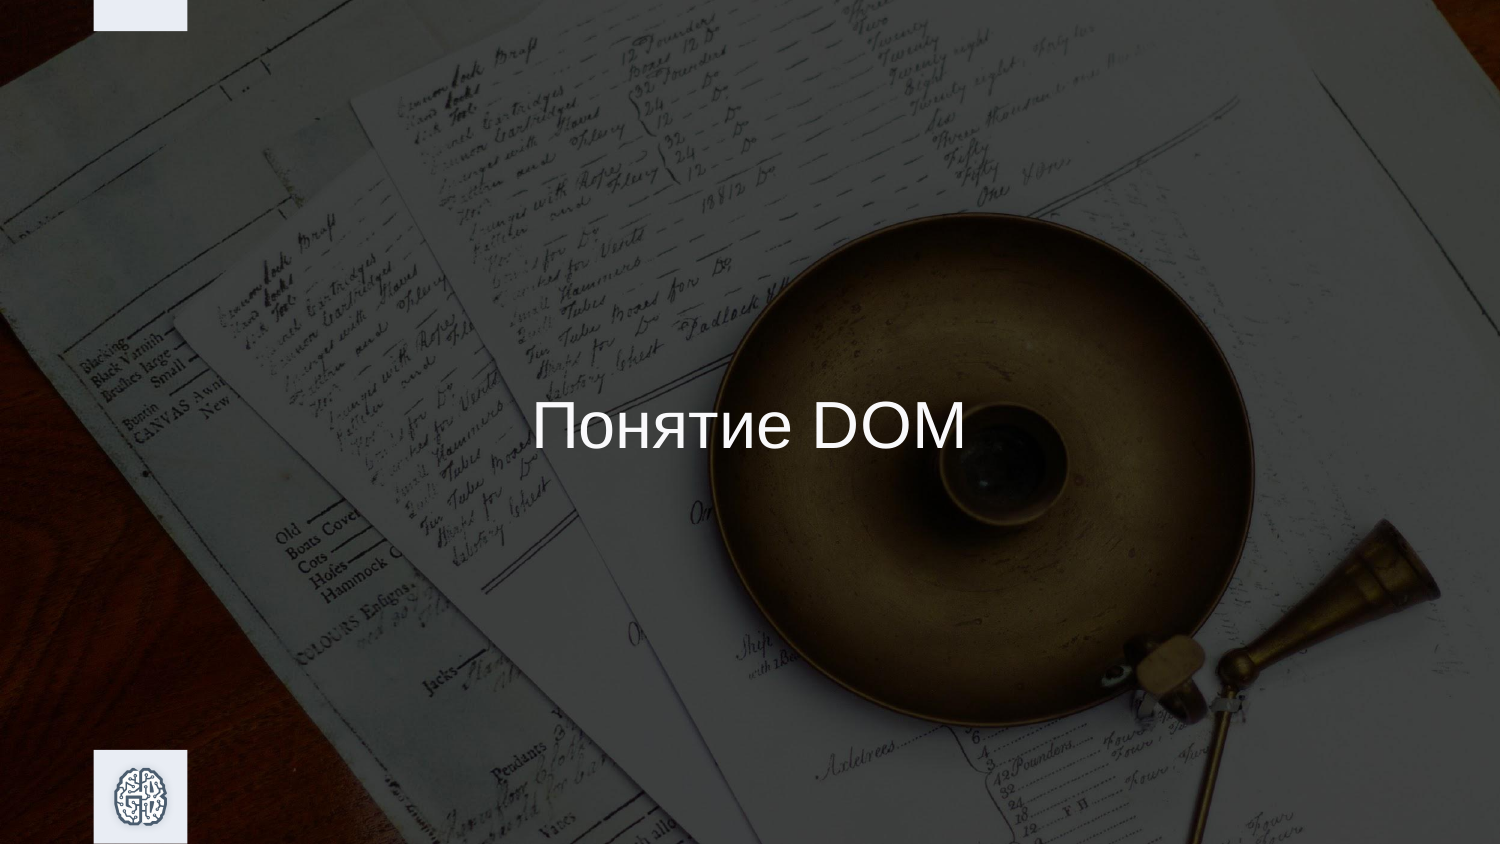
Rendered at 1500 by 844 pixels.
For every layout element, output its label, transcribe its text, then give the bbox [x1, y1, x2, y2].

picture [0, 0, 1500, 844]
picture [106, 760, 175, 834]
text_box Понятие DOM [187, 93, 1312, 750]
